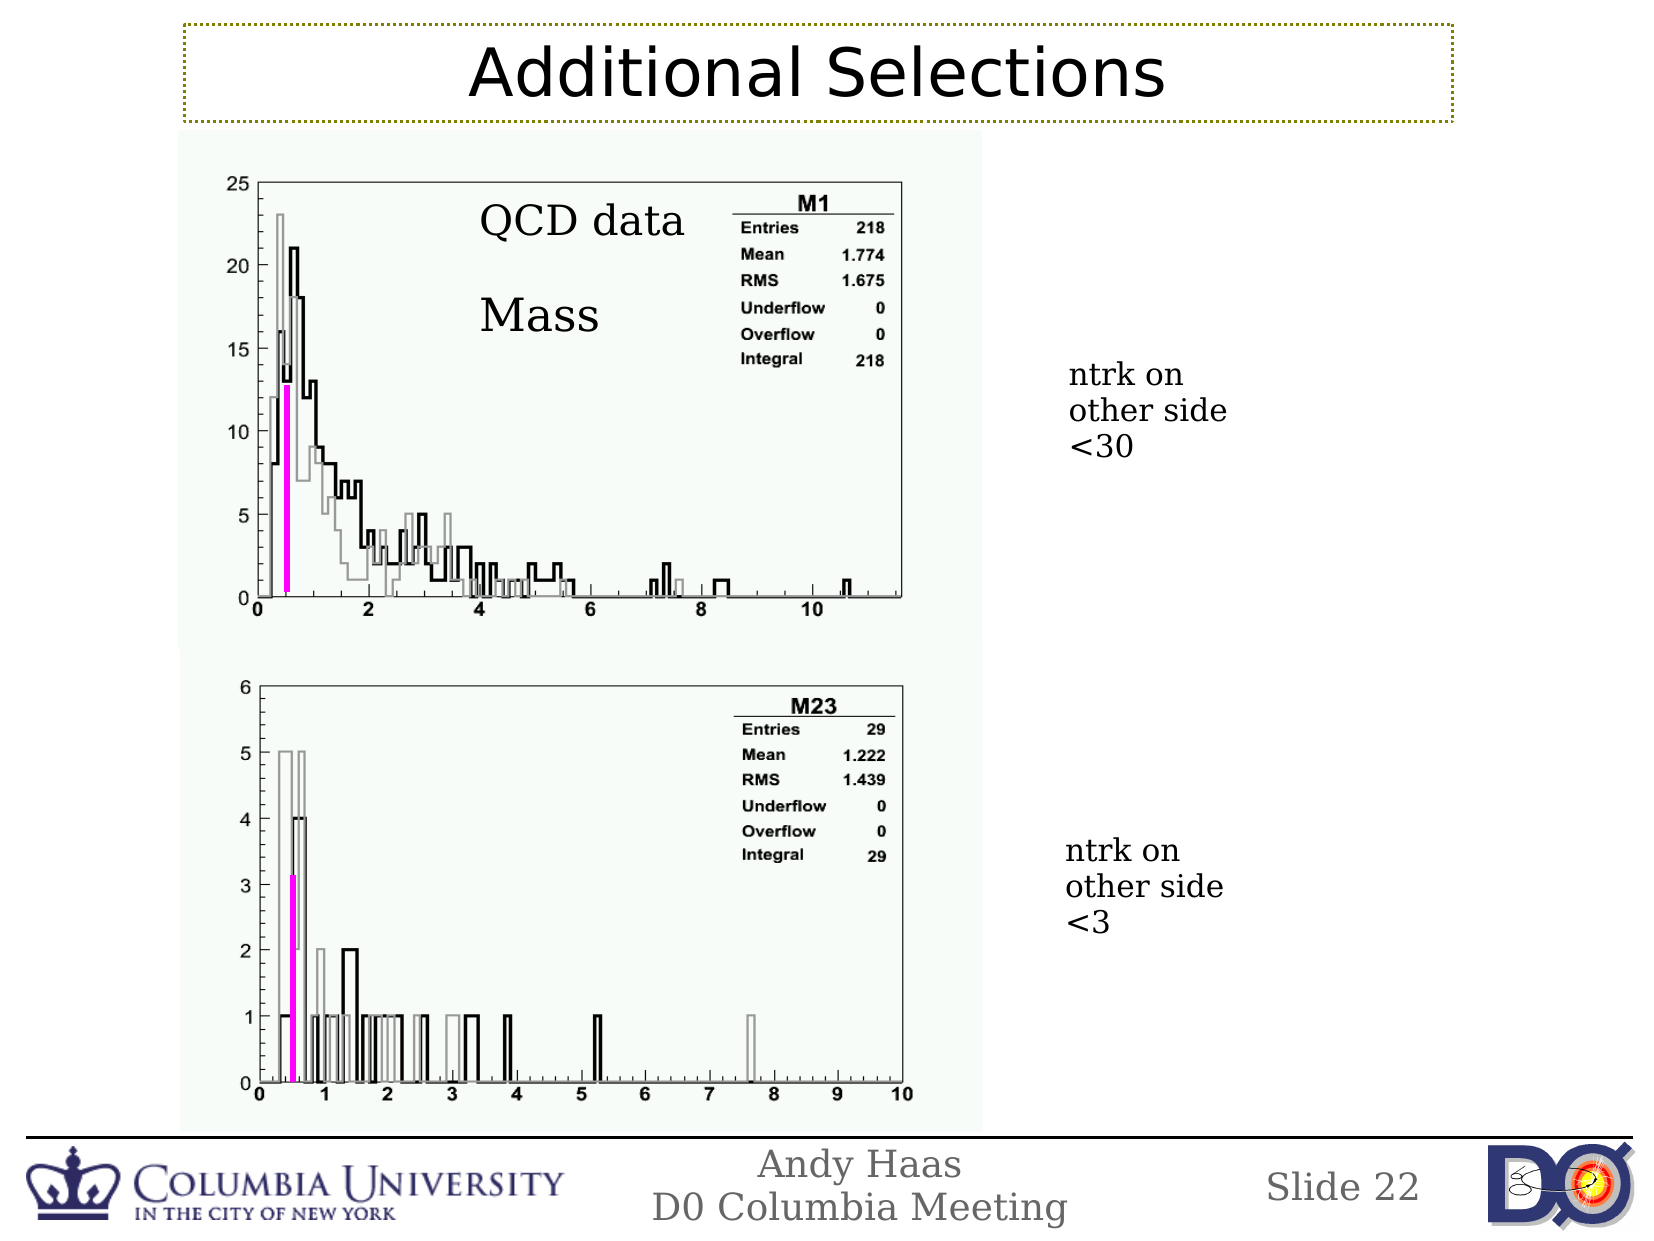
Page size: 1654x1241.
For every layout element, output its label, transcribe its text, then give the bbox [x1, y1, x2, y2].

text_box QCD data [479, 196, 686, 246]
picture [178, 130, 983, 1132]
picture [26, 1146, 565, 1220]
text_box ntrk on other side <30 [1068, 356, 1229, 466]
picture [1479, 1140, 1639, 1233]
text_box ntrk on other side <3 [1065, 832, 1225, 942]
text_box Mass [479, 289, 601, 343]
title Additional Selections [184, 24, 1453, 122]
